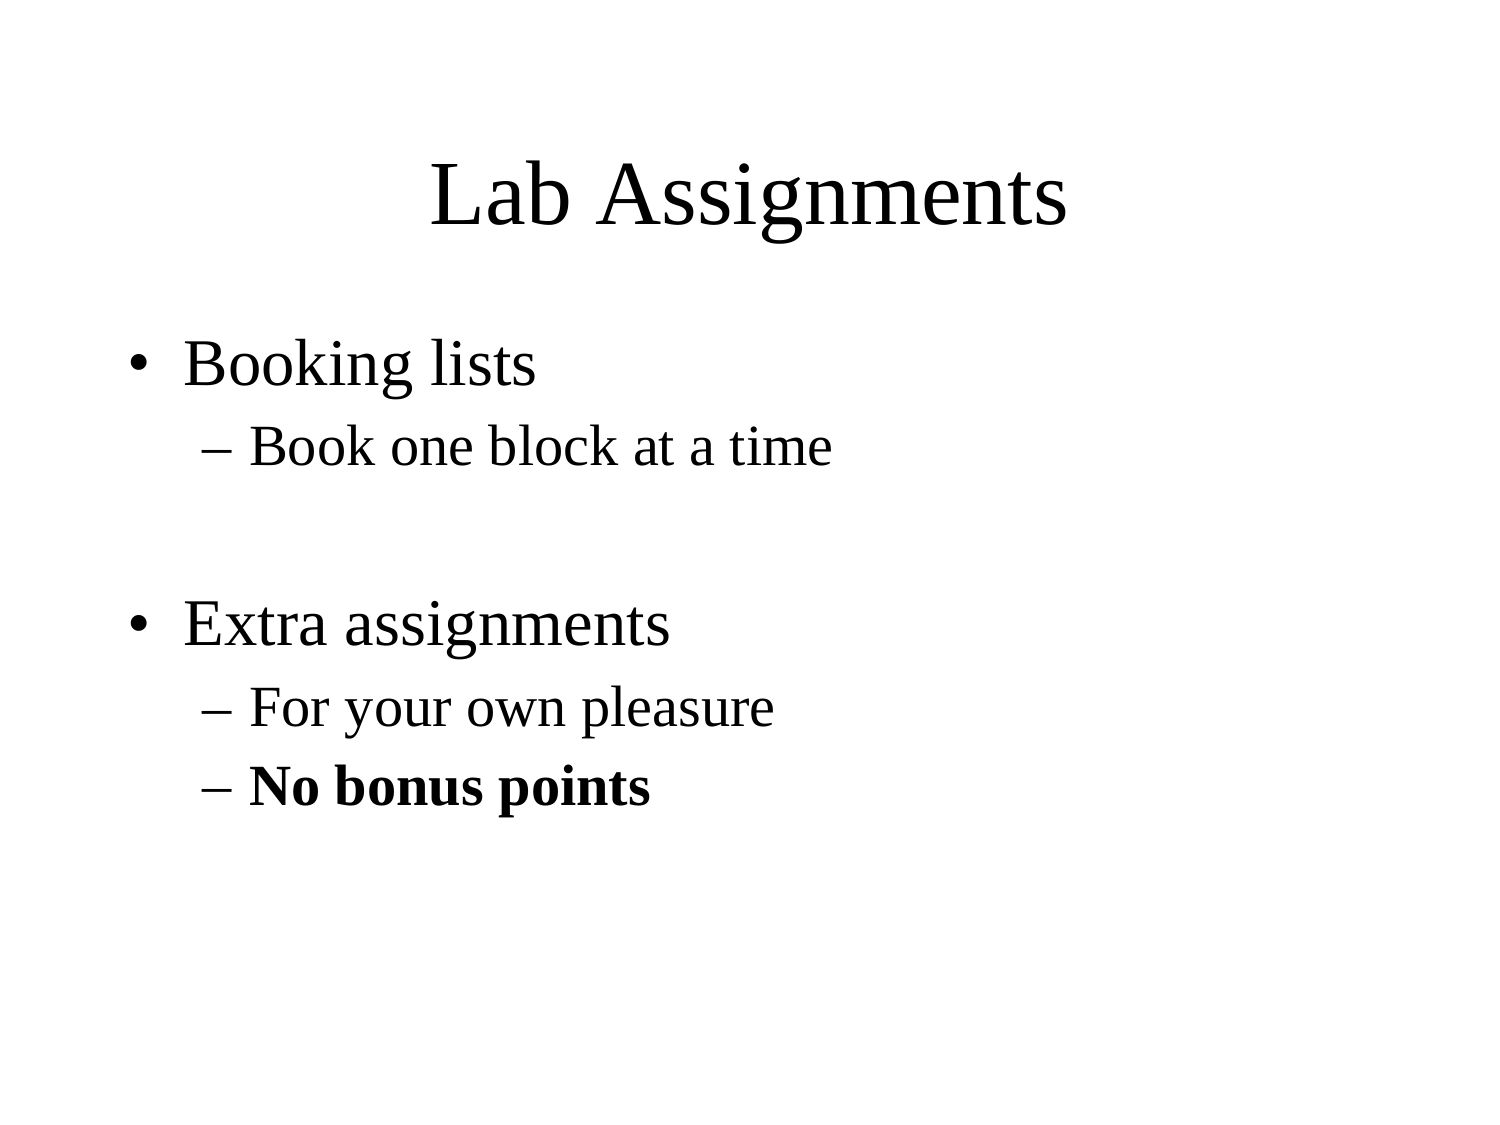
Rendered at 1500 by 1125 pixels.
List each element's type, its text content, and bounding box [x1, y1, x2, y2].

title Lab Assignments [112, 99, 1388, 288]
list Booking lists Book one block at a time Extra assignments For your own pleasure No bonus points [112, 324, 1388, 1024]
